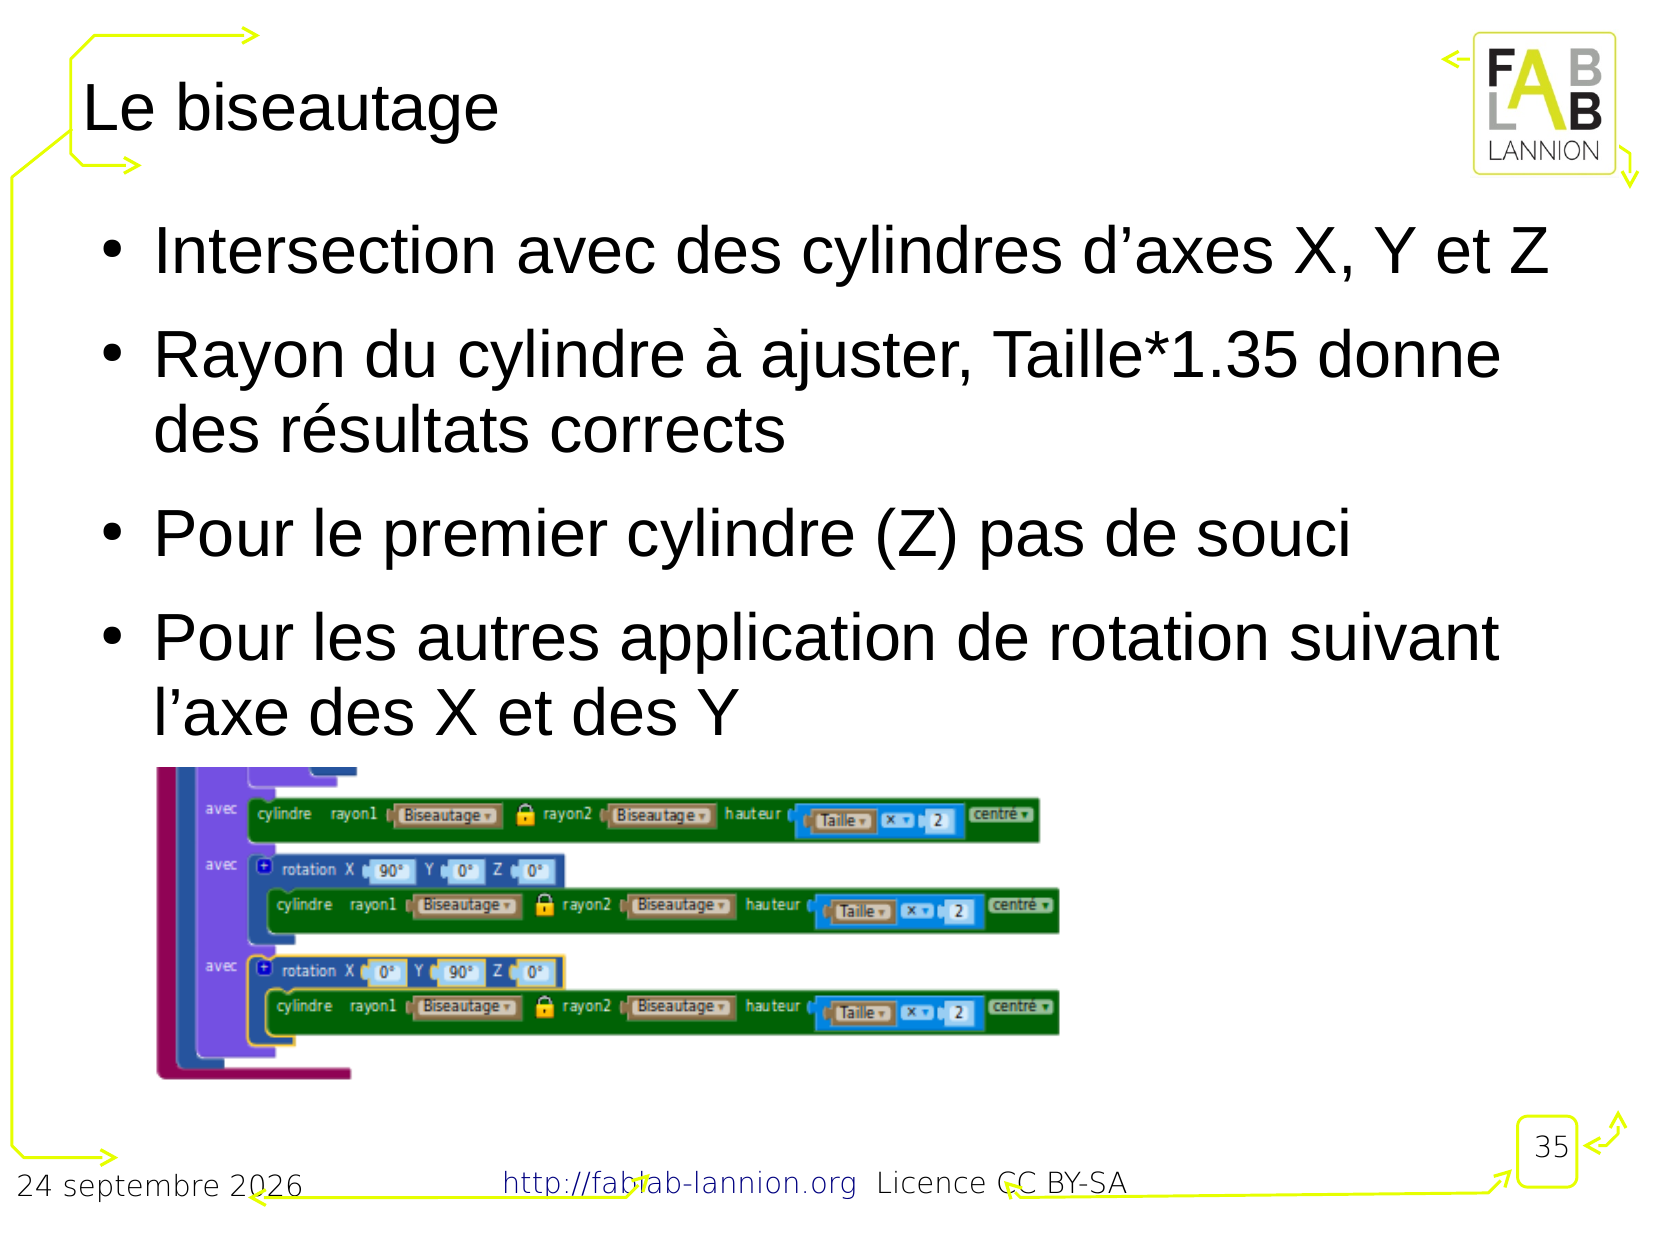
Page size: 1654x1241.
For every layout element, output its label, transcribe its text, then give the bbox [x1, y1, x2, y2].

picture [129, 767, 1133, 1099]
picture [1470, 29, 1619, 178]
title Le biseautage [82, 49, 1441, 166]
list Intersection avec des cylindres d’axes X, Y et Z Rayon du cylindre à ajuster, Taille*1.35 donne des résultats corrects Pour le premier cylindre (Z) pas de souci Pour les autres application de rotation suivant l’axe des X et des Y [82, 212, 1571, 932]
